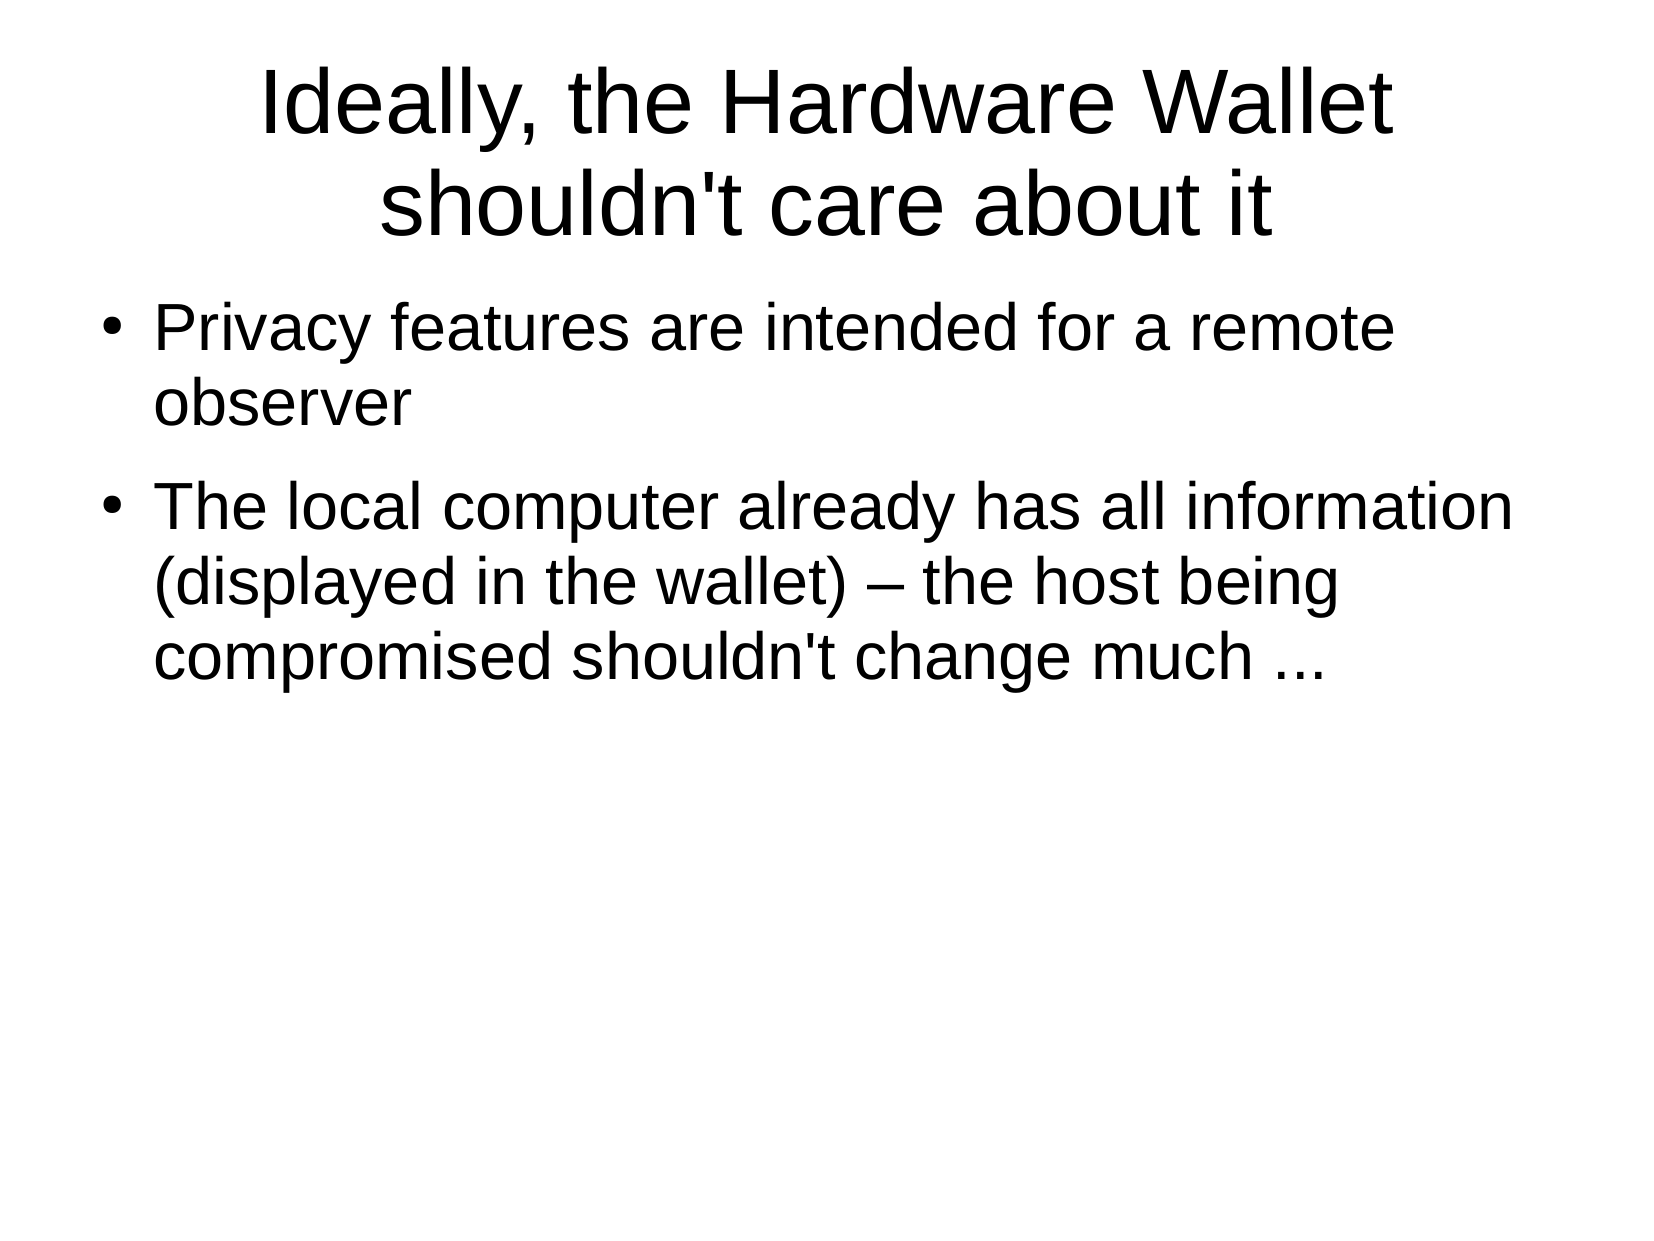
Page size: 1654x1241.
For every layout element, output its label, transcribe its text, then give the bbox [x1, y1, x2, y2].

title Ideally, the Hardware Wallet shouldn't care about it [82, 49, 1571, 257]
list Privacy features are intended for a remote observer The local computer already has all information (displayed in the wallet) – the host being compromised shouldn't change much ... [82, 290, 1571, 1109]
